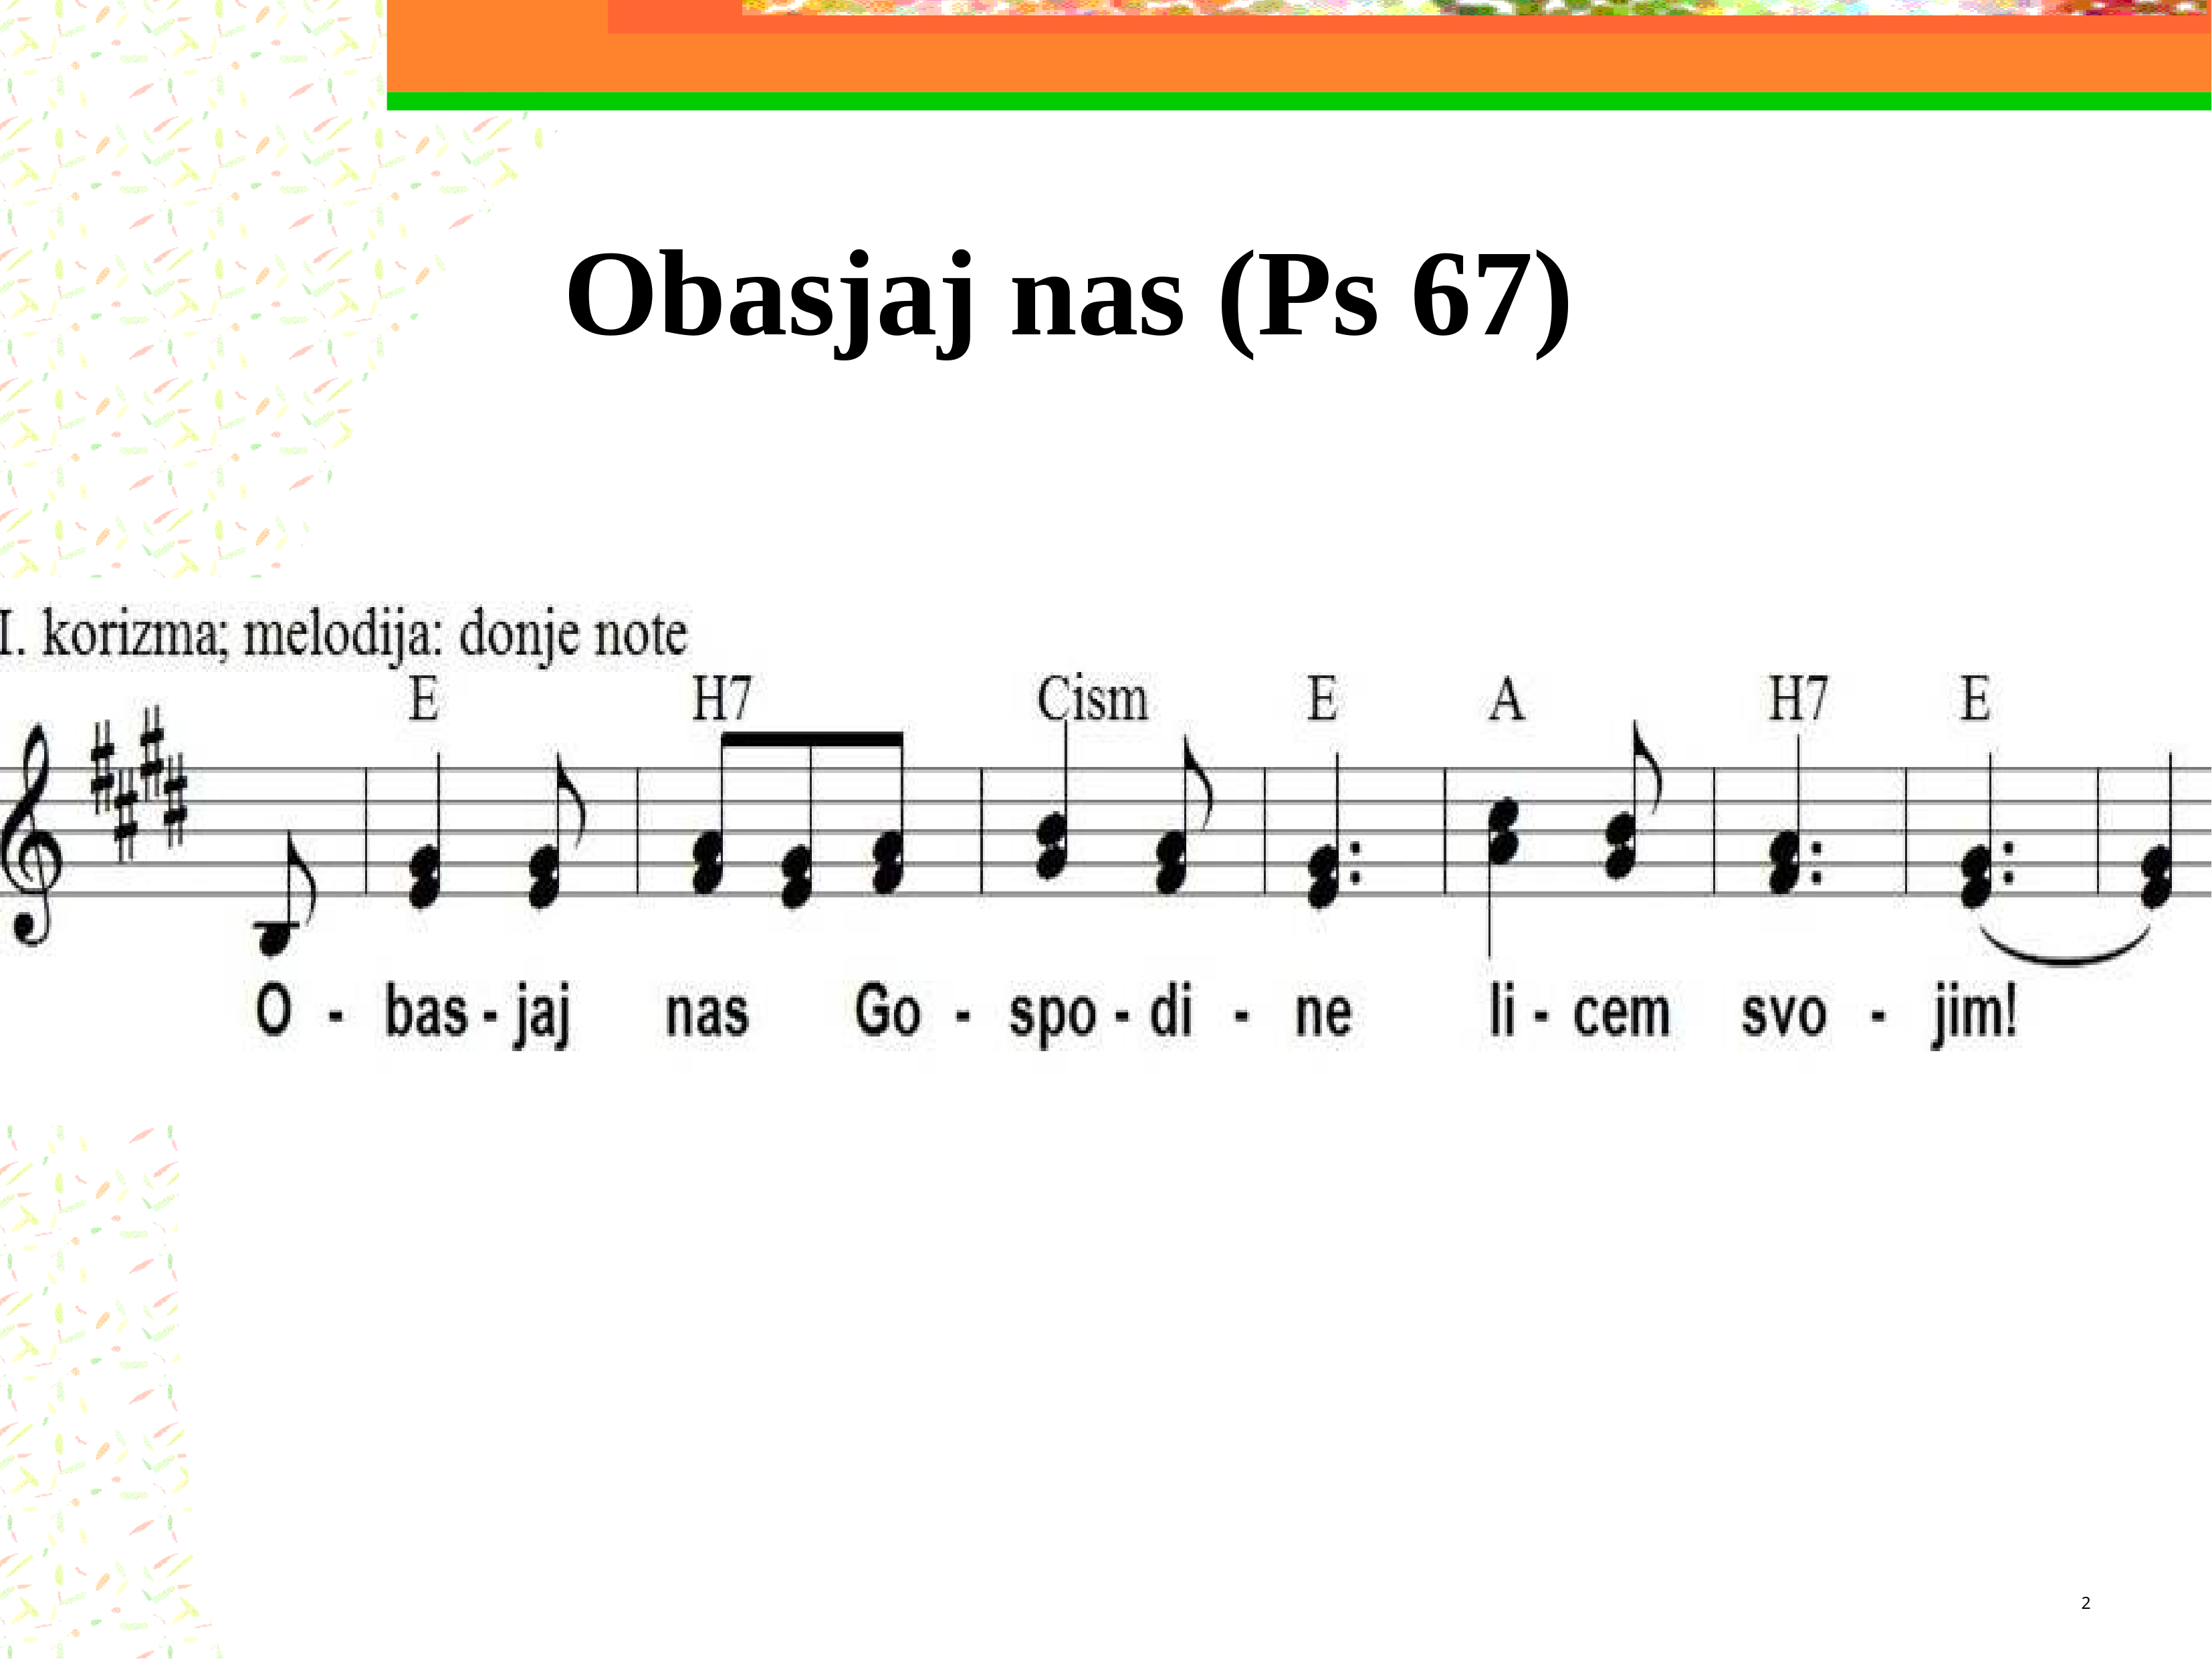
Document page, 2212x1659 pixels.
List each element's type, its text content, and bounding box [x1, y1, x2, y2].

text_box Obasjaj nas (Ps 67) [128, 147, 2009, 424]
picture [0, 0, 2212, 1659]
text_box <number> [1585, 1510, 2101, 1621]
picture [608, 0, 2212, 33]
